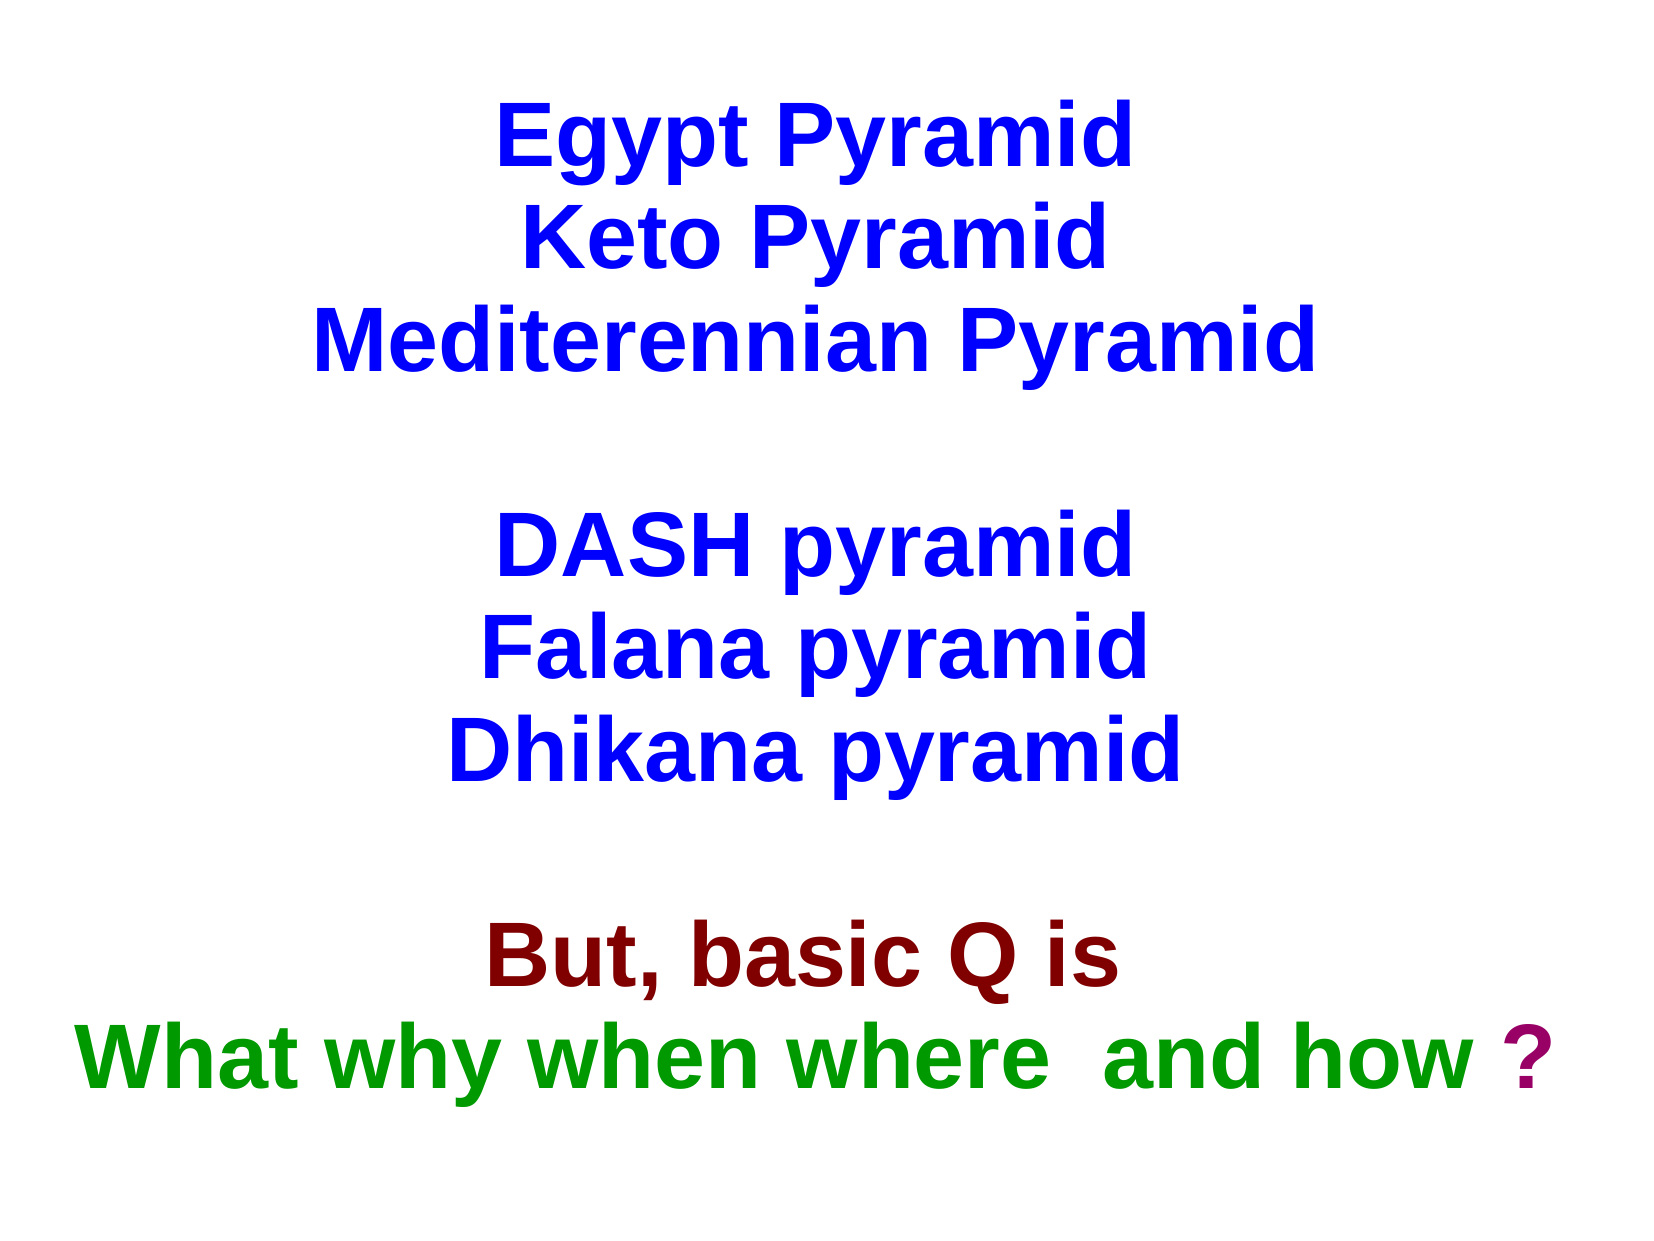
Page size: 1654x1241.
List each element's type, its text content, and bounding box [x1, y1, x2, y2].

title Egypt Pyramid Keto Pyramid Mediterennian Pyramid DASH pyramid Falana pyramid Dhikana pyramid But, basic Q is What why when where and how ? [71, 82, 1561, 1109]
